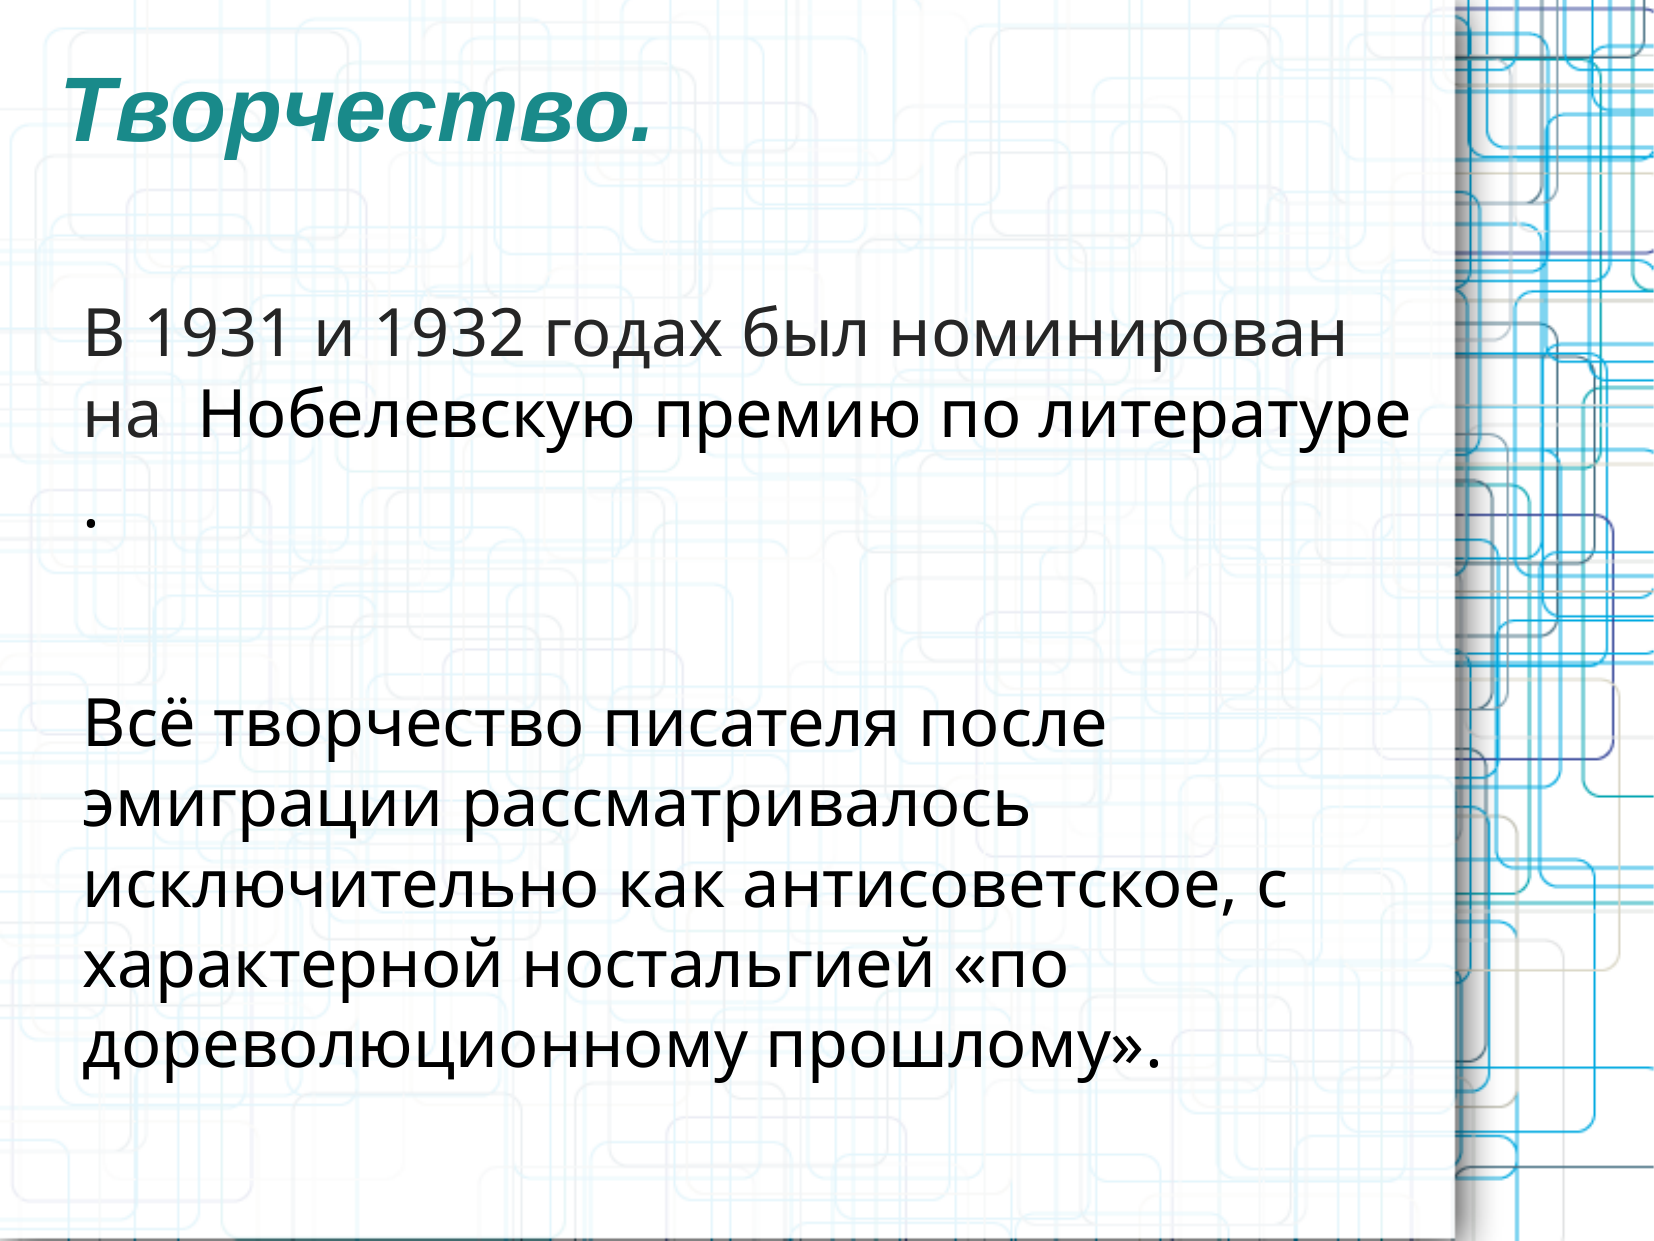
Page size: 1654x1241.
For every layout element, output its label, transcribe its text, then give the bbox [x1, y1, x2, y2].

title Творчество. [59, 49, 1418, 257]
list В 1931 и 1932 годах был номинирован на Нобелевскую премию по литературе. Всё творчество писателя после эмиграции рассматривалось исключительно как антисоветское, с характерной ностальгией «по дореволюционному прошлому». [82, 290, 1418, 1109]
